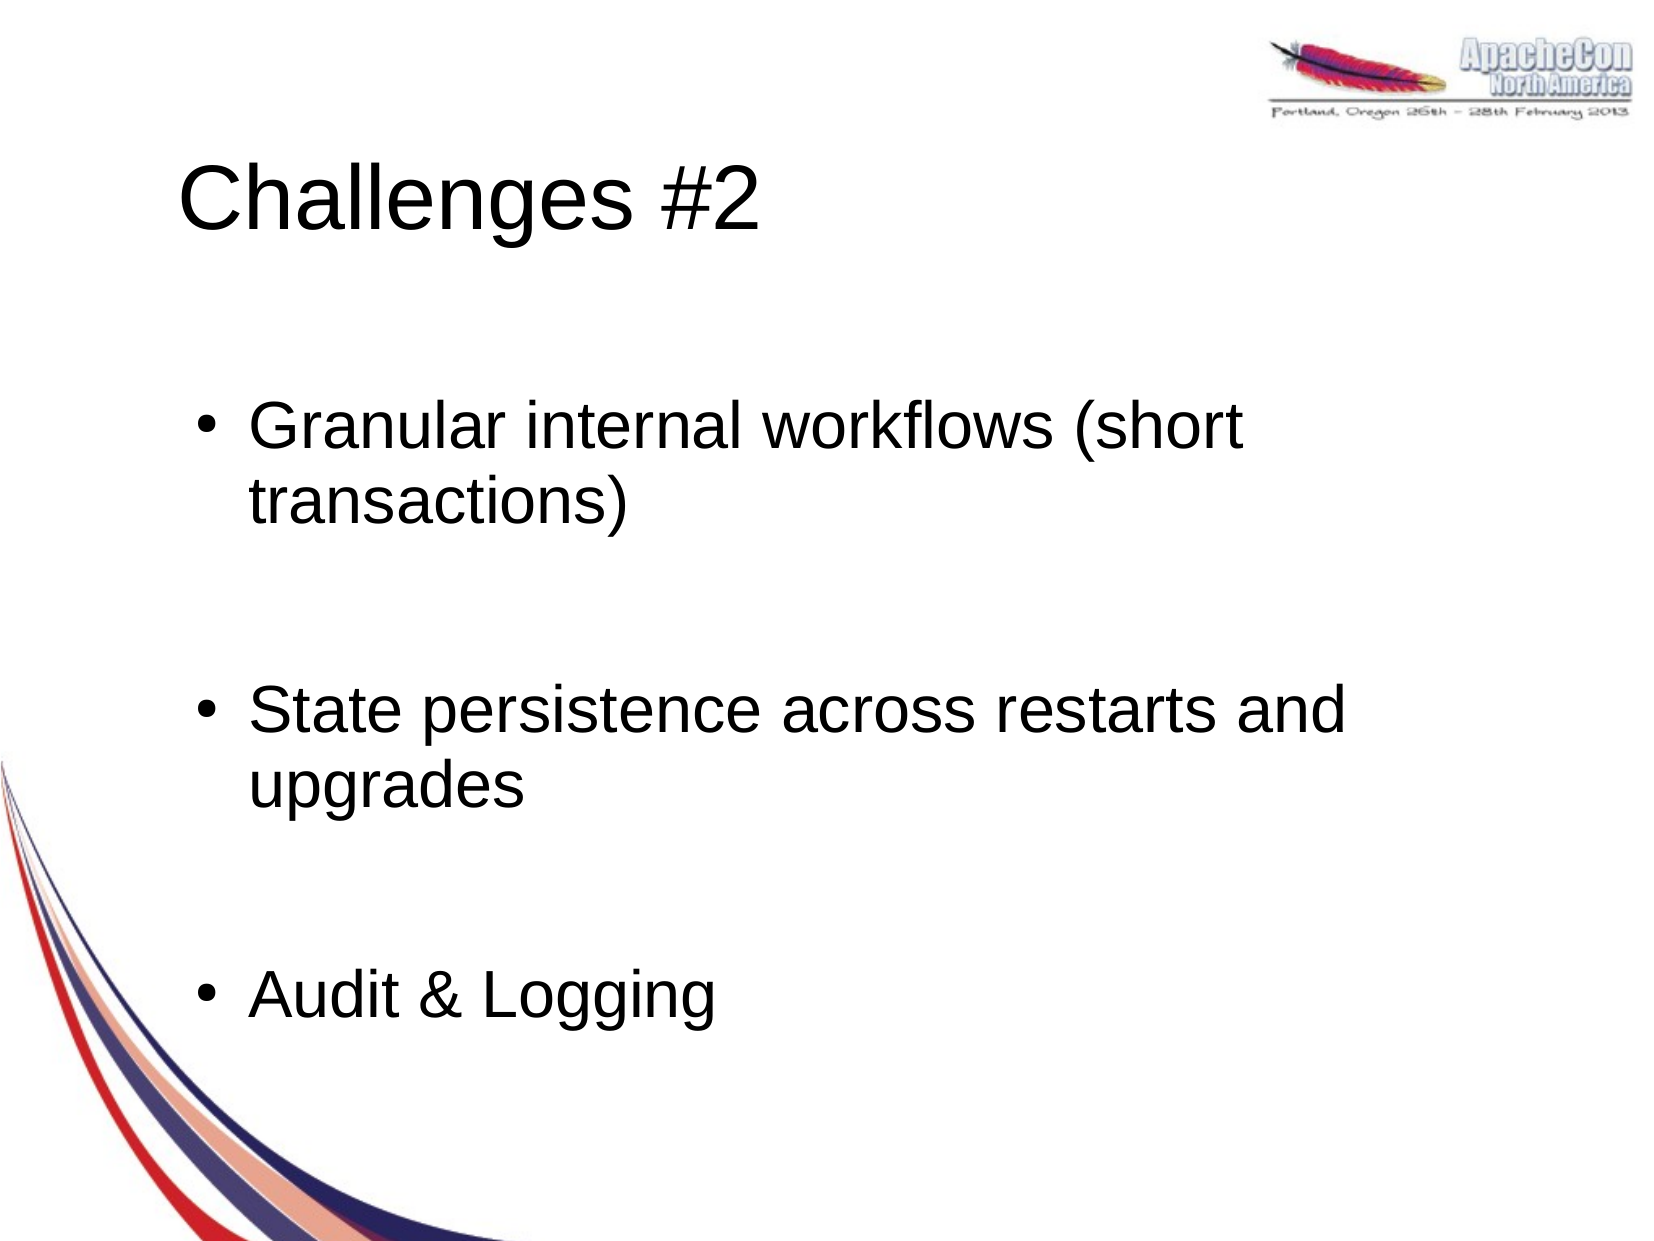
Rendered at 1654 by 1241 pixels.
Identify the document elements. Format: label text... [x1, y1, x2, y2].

picture [0, 0, 1654, 1241]
list Granular internal workflows (short transactions) State persistence across restarts and upgrades Audit & Logging [177, 283, 1536, 1102]
title Challenges #2 [177, 141, 1536, 254]
